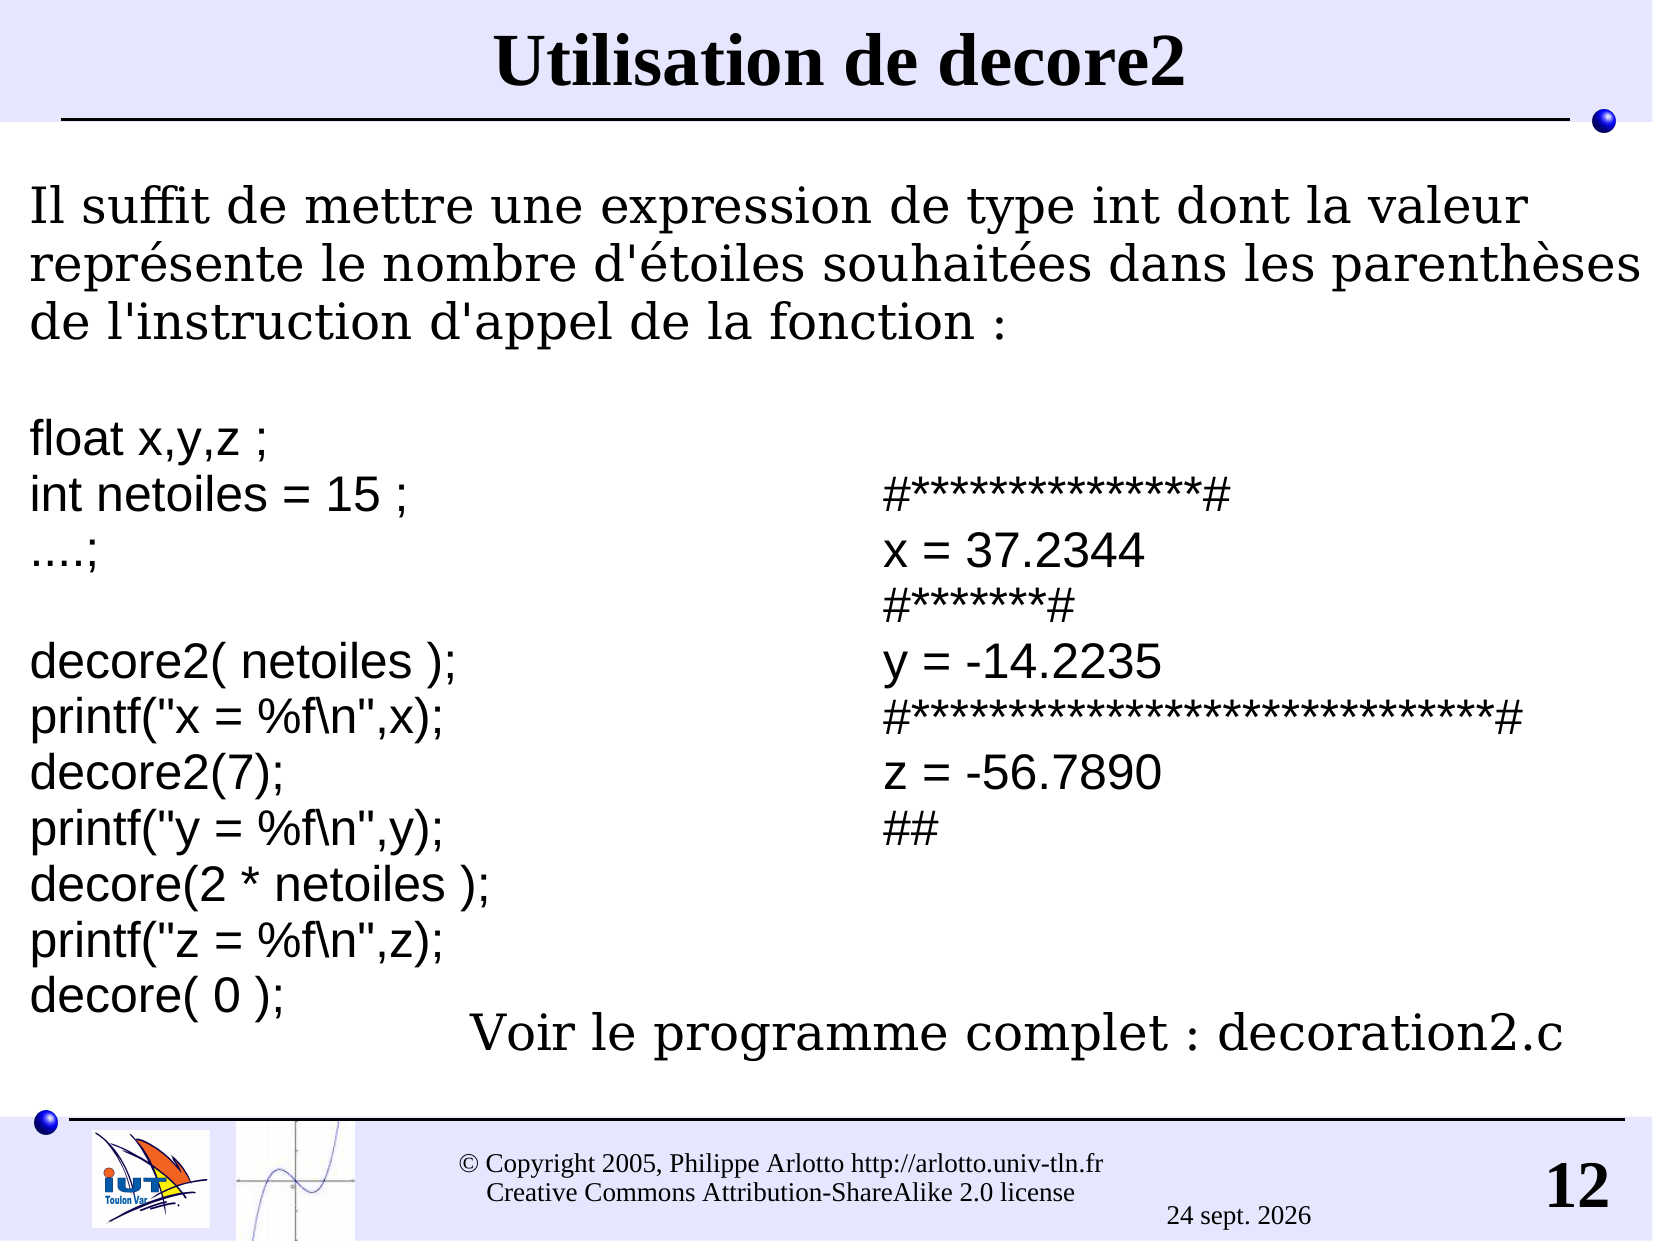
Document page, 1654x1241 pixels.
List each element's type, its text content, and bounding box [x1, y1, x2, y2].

title Utilisation de decore2 [95, 14, 1585, 107]
text_box Voir le programme complet : decoration2.c [470, 1003, 1565, 1063]
picture [236, 1121, 355, 1241]
text_box #***************# x = 37.2344 #*******# y = -14.2235 #******************************# z = -56.7890 ## [883, 466, 1524, 857]
text_box Il suffit de mettre une expression de type int dont la valeur représente le nombre d'étoiles souhaitées dans les parenthèses de l'instruction d'appel de la fonction : float x,y,z ; int netoiles = 15 ; ....; decore2( netoiles ); printf("x = %f\n",x); decore2(7); printf("y = %f\n",y); decore(2 * netoiles ); printf("z = %f\n",z); decore( 0 ); [29, 177, 1643, 1082]
